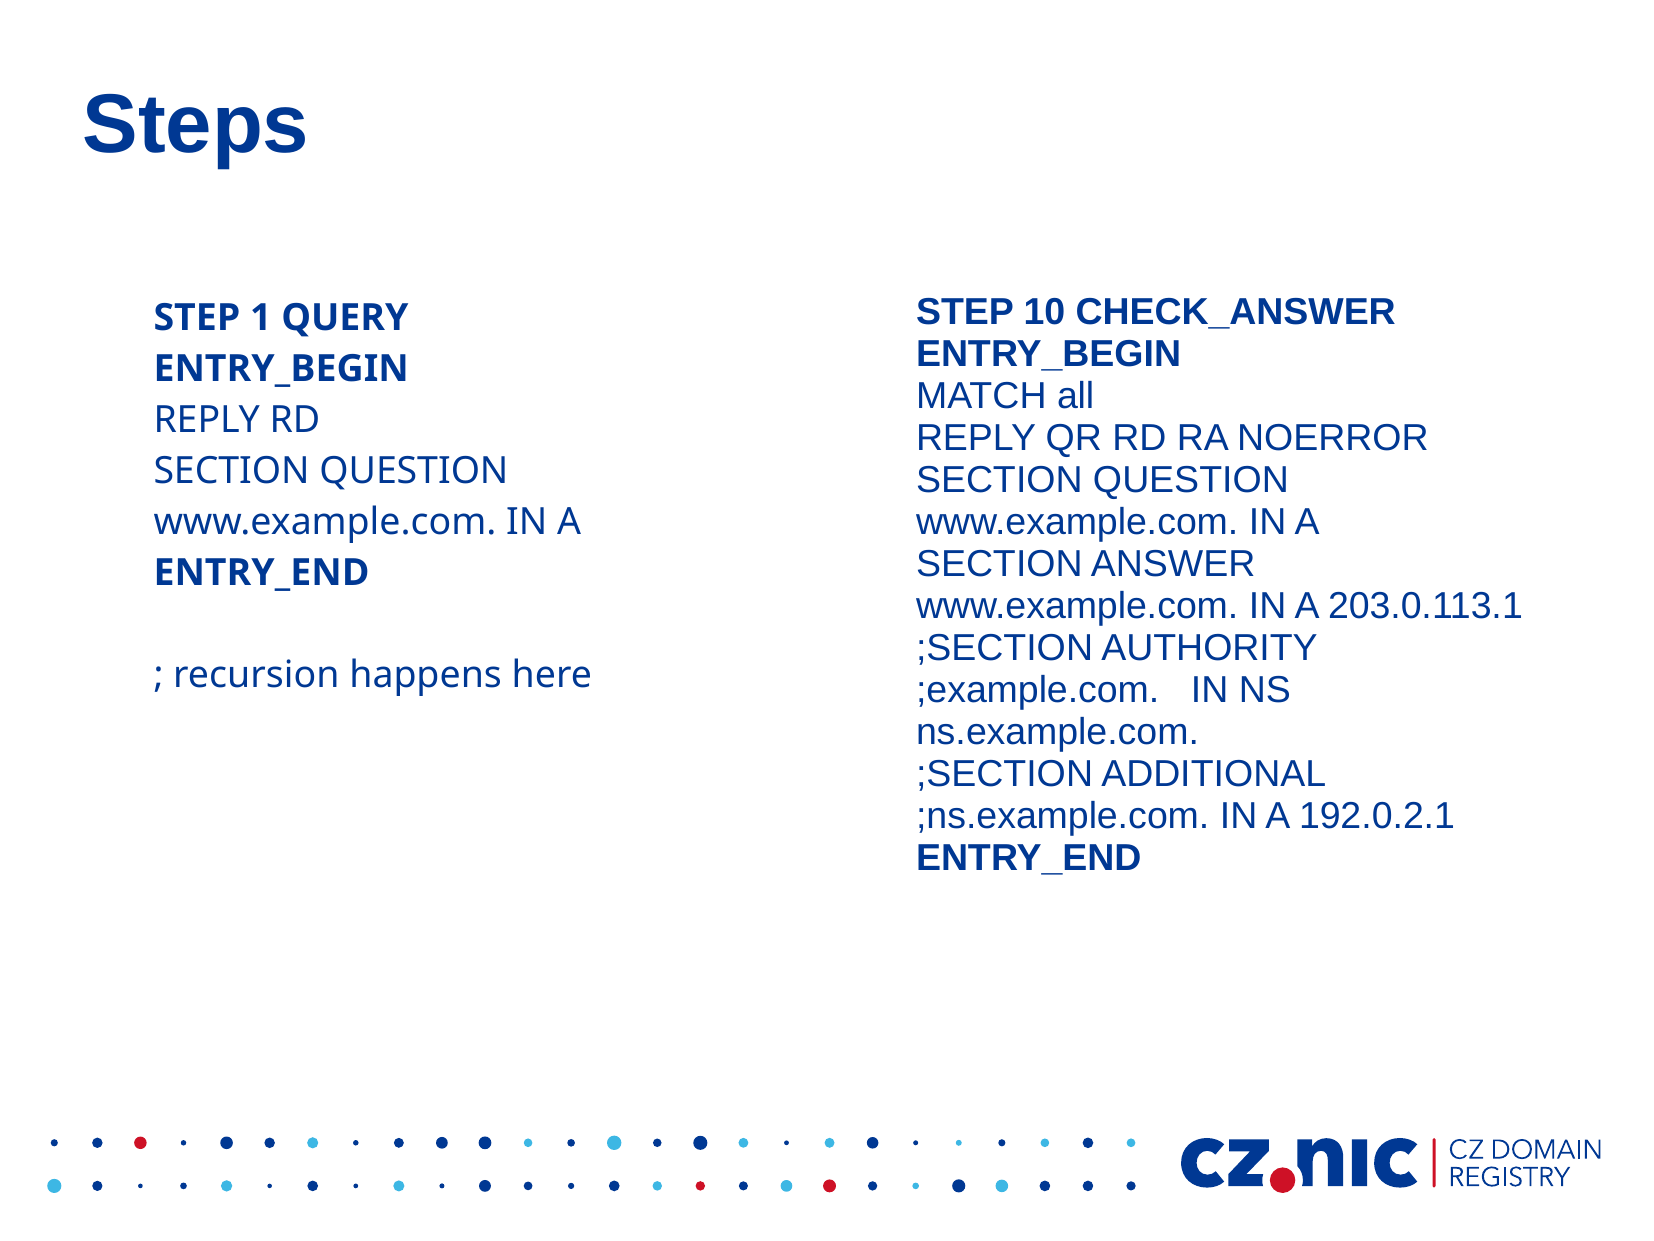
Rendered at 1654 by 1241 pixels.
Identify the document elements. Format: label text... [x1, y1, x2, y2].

list STEP 1 QUERY ENTRY_BEGIN REPLY RD SECTION QUESTION www.example.com. IN A ENTRY_END ; recursion happens here [82, 290, 809, 1010]
list STEP 10 CHECK_ANSWER ENTRY_BEGIN MATCH all REPLY QR RD RA NOERROR SECTION QUESTION www.example.com. IN A SECTION ANSWER www.example.com. IN A 203.0.113.1 ;SECTION AUTHORITY ;example.com. IN NS ns.example.com. ;SECTION ADDITIONAL ;ns.example.com. IN A 192.0.2.1 ENTRY_END [845, 290, 1572, 1010]
title Steps [82, 70, 1571, 178]
